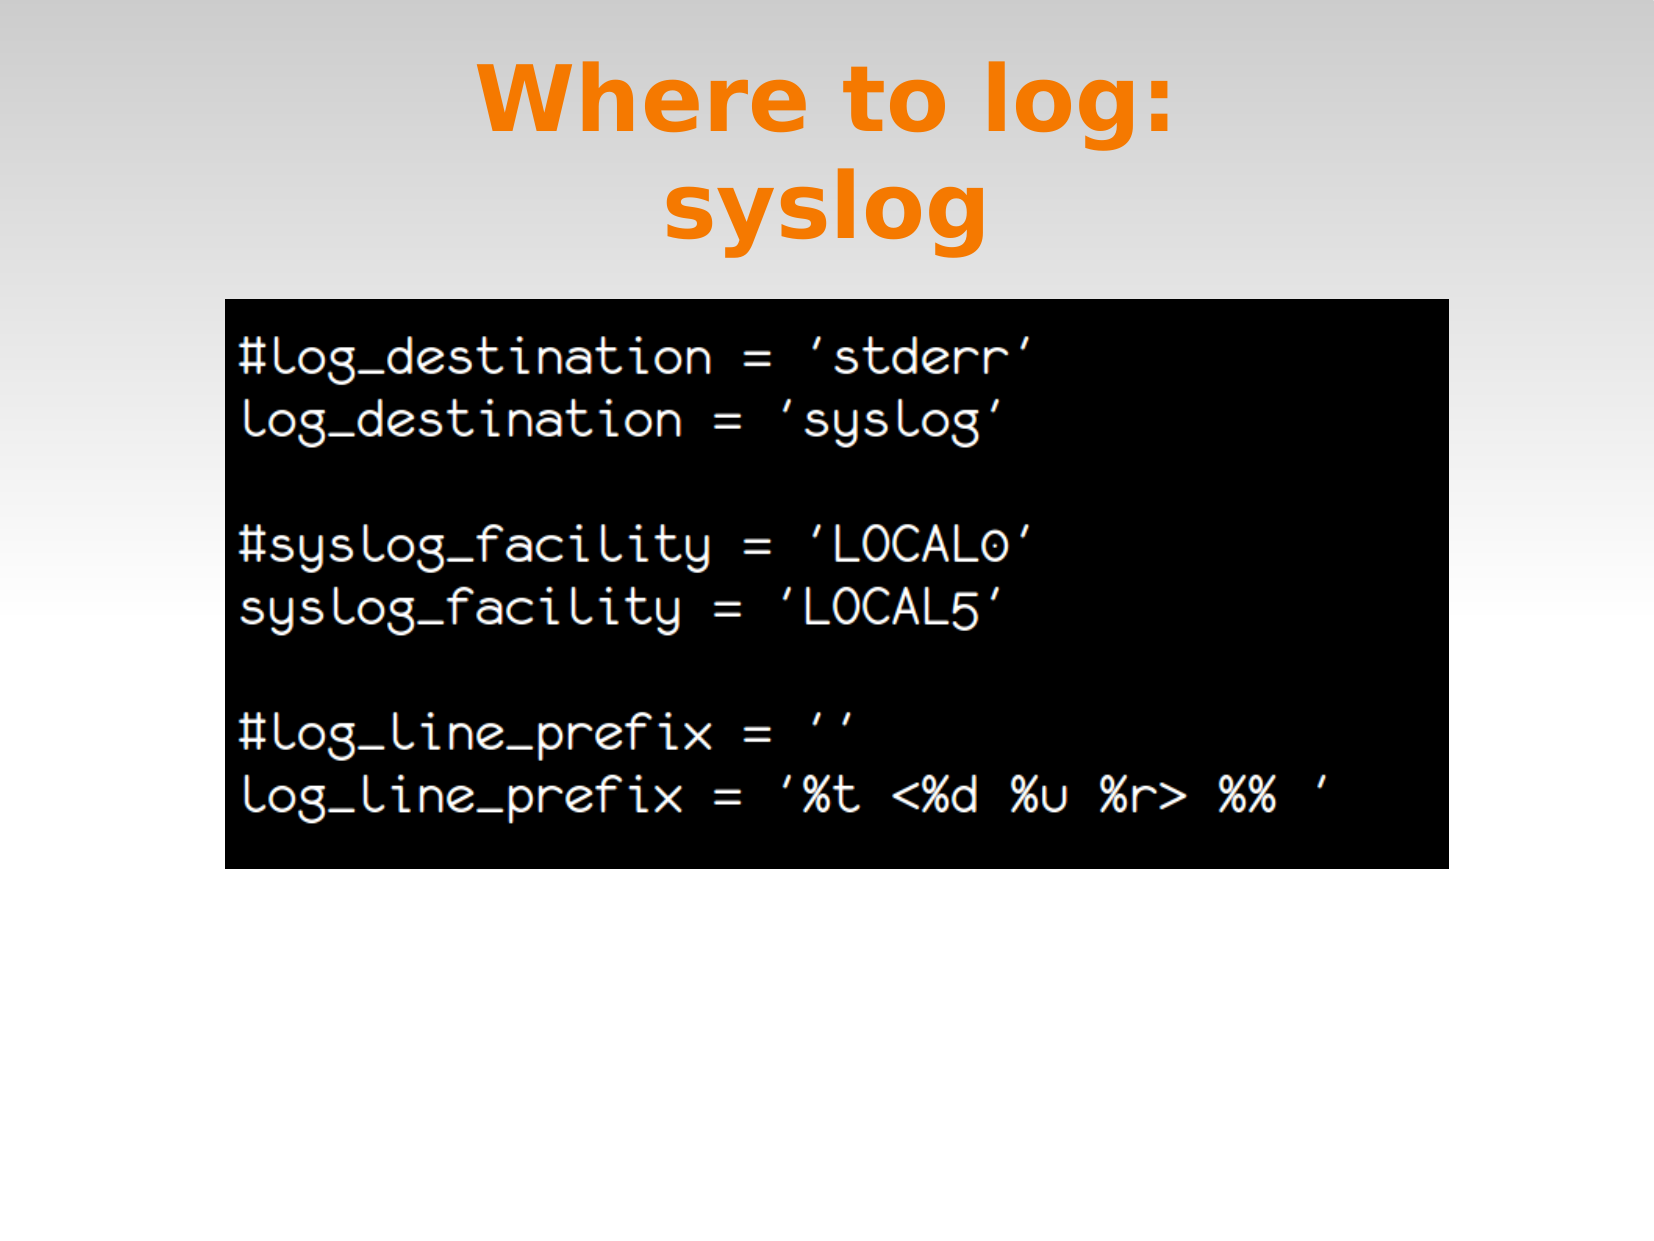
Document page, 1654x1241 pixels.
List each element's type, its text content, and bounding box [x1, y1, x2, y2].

title Where to log: syslog [82, 45, 1571, 261]
picture [225, 299, 1449, 869]
